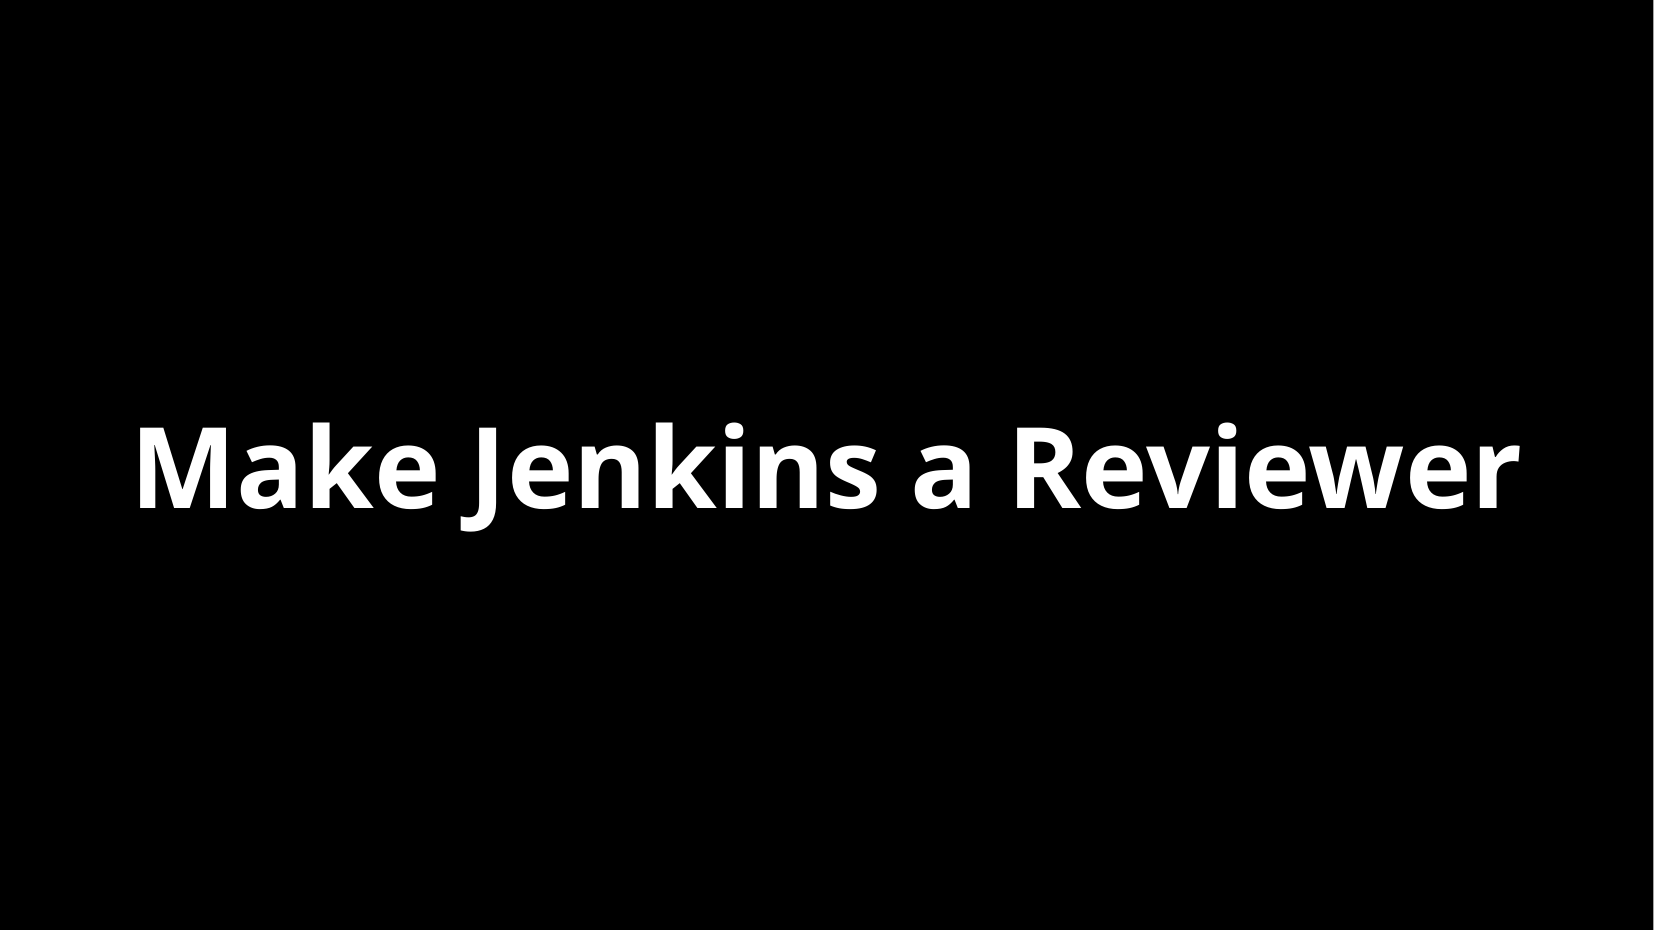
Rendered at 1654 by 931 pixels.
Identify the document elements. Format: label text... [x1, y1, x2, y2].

title Make Jenkins a Reviewer [82, 323, 1571, 607]
